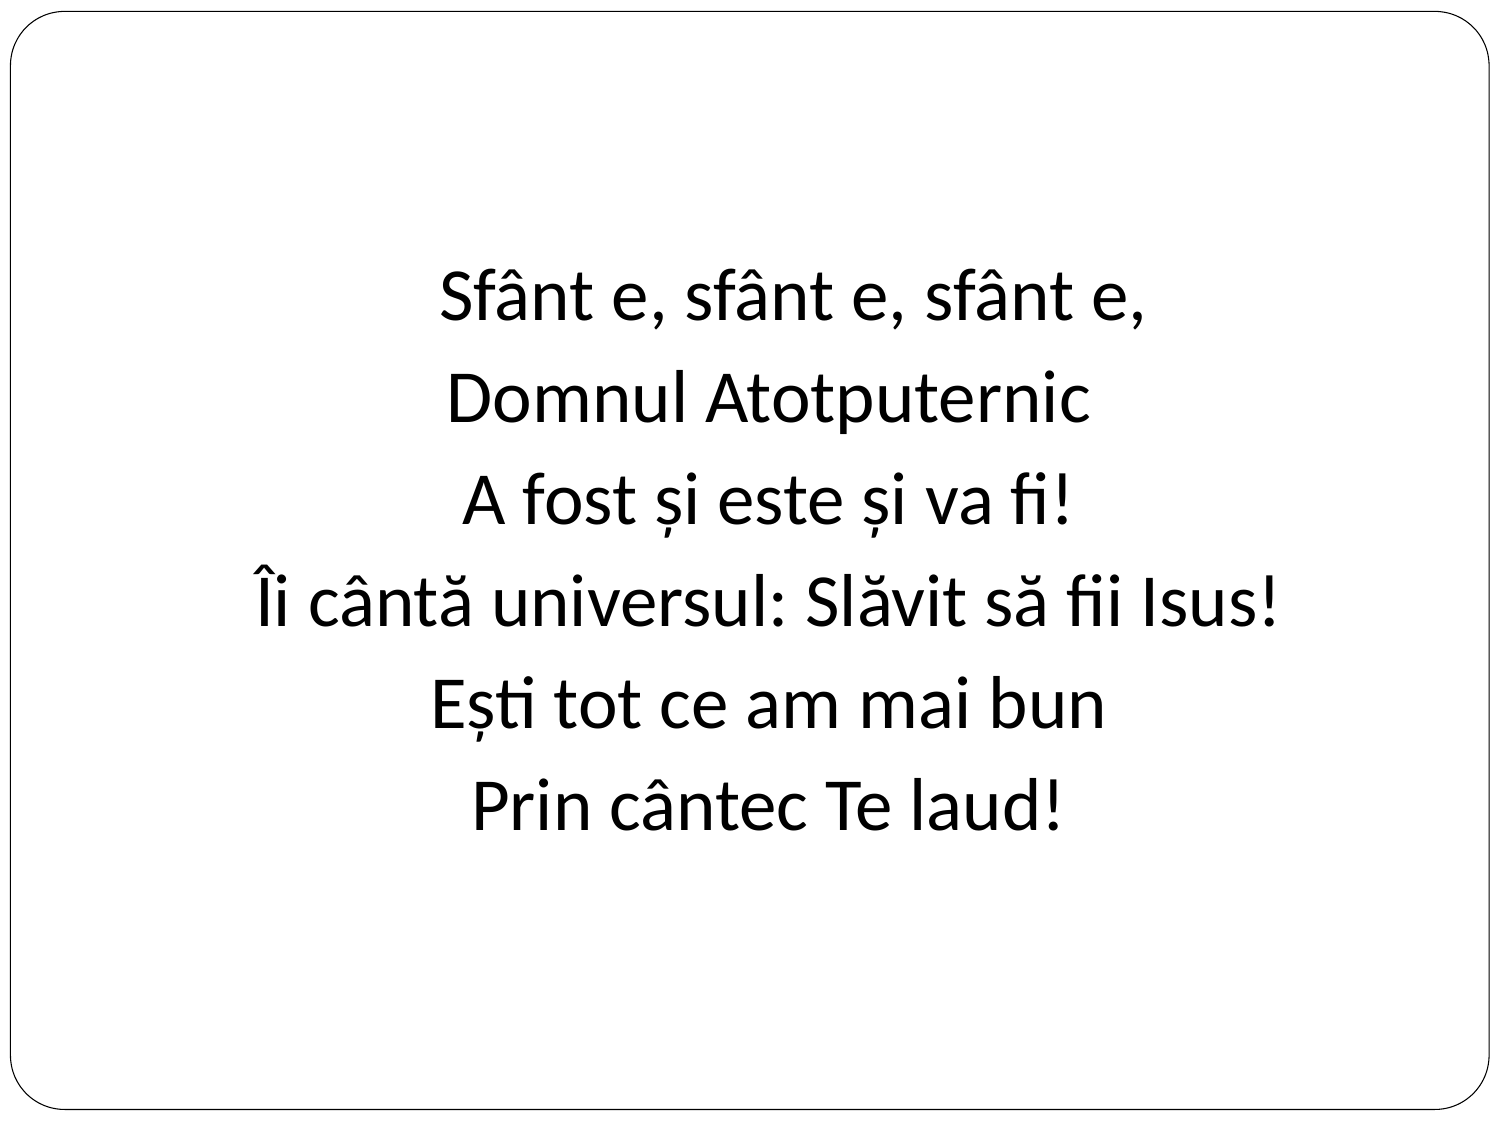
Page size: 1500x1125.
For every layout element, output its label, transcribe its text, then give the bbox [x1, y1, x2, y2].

list Sfânt e, sfânt e, sfânt e, Domnul Atotputernic A fost și este și va fi! Îi cântă universul: Slăvit să fii Isus! Ești tot ce am mai bun Prin cântec Te laud! [150, 237, 1426, 988]
